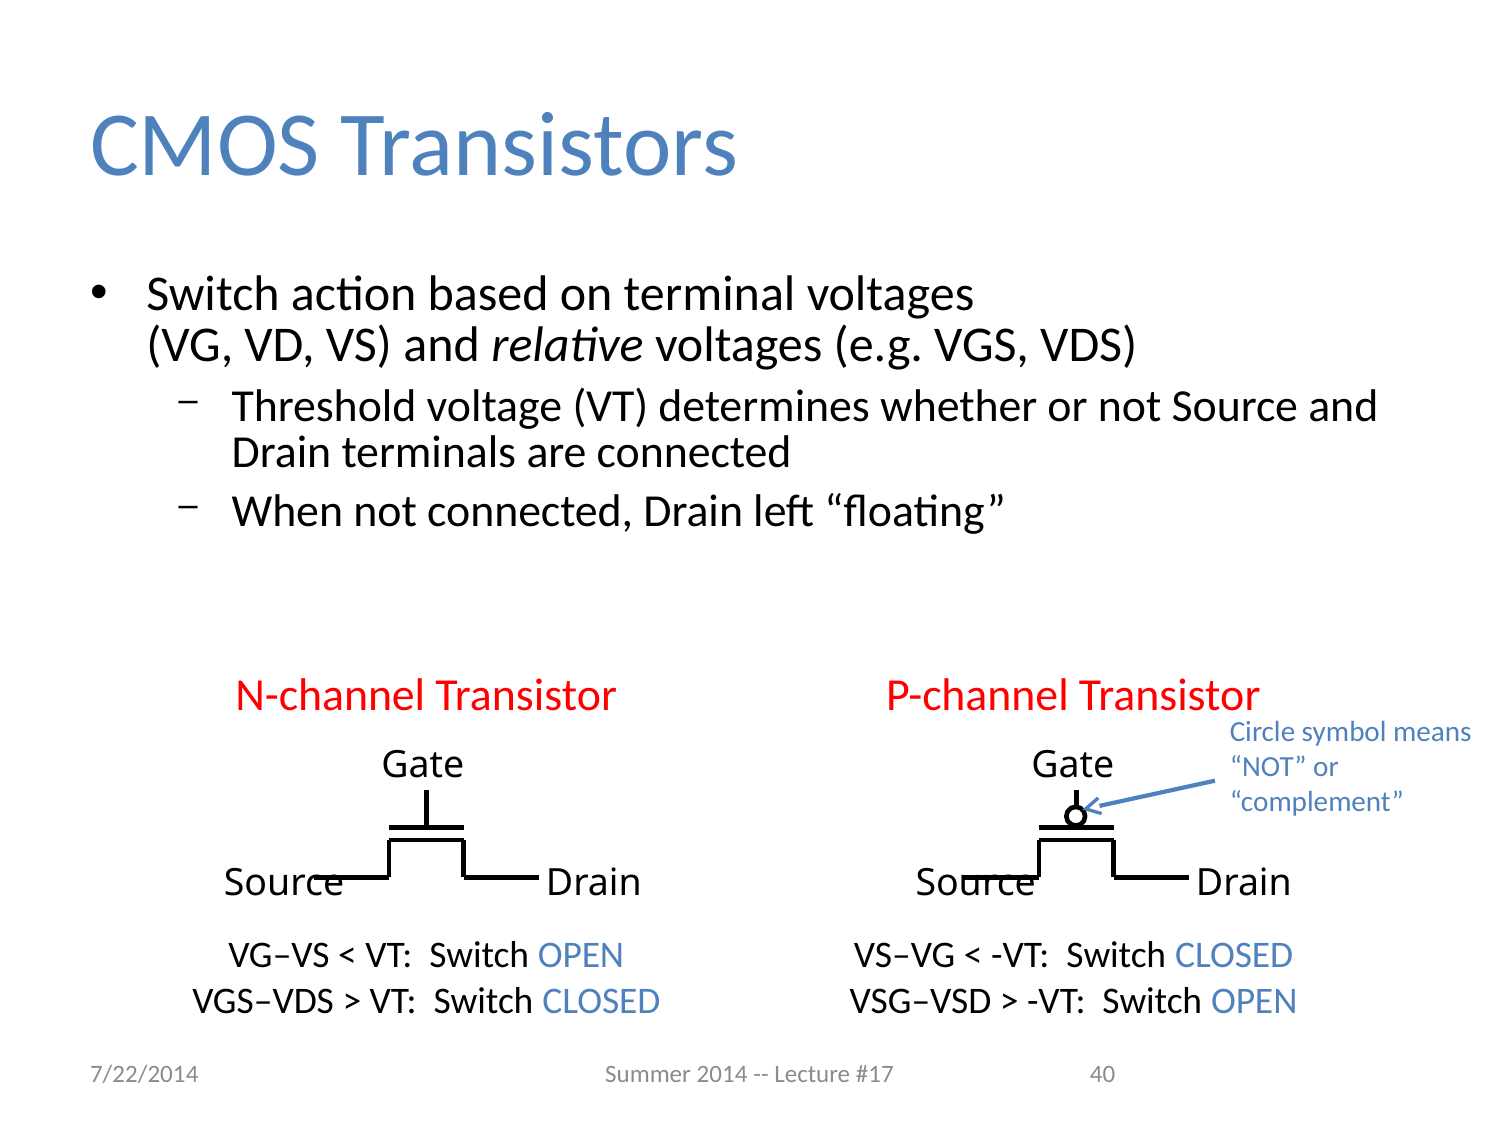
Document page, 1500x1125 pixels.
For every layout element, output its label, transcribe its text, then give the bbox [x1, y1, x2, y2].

text_box Circle symbol means “NOT” or “complement” [1214, 704, 1500, 825]
text_box N-channel Transistor VG–VS < VT: Switch OPEN VGS–VDS > VT: Switch CLOSED [141, 659, 712, 1095]
text_box [1066, 806, 1086, 826]
text_box Gate [1021, 734, 1125, 805]
text_box Gate [371, 734, 475, 805]
slide_number <number> [1074, 1042, 1425, 1103]
text_box Drain [1192, 852, 1239, 923]
slide_number 7/22/2014 [75, 1042, 425, 1103]
text_box Drain [542, 852, 589, 923]
text_box P-channel Transistor VS–VG < -VT: Switch CLOSED VSG–VSD > -VT: Switch OPEN [788, 659, 1359, 1095]
title CMOS Transistors [75, 45, 1425, 233]
list Switch action based on terminal voltages (VG, VD, VS) and relative voltages (e.g. VGS, VDS) Threshold voltage (VT) determines whether or not Source and Drain terminals are connected When not connected, Drain left “floating” [75, 262, 1425, 623]
footer Summer 2014 -- Lecture #17 [512, 1042, 988, 1103]
text_box Source [220, 852, 275, 923]
text_box Source [912, 852, 966, 923]
